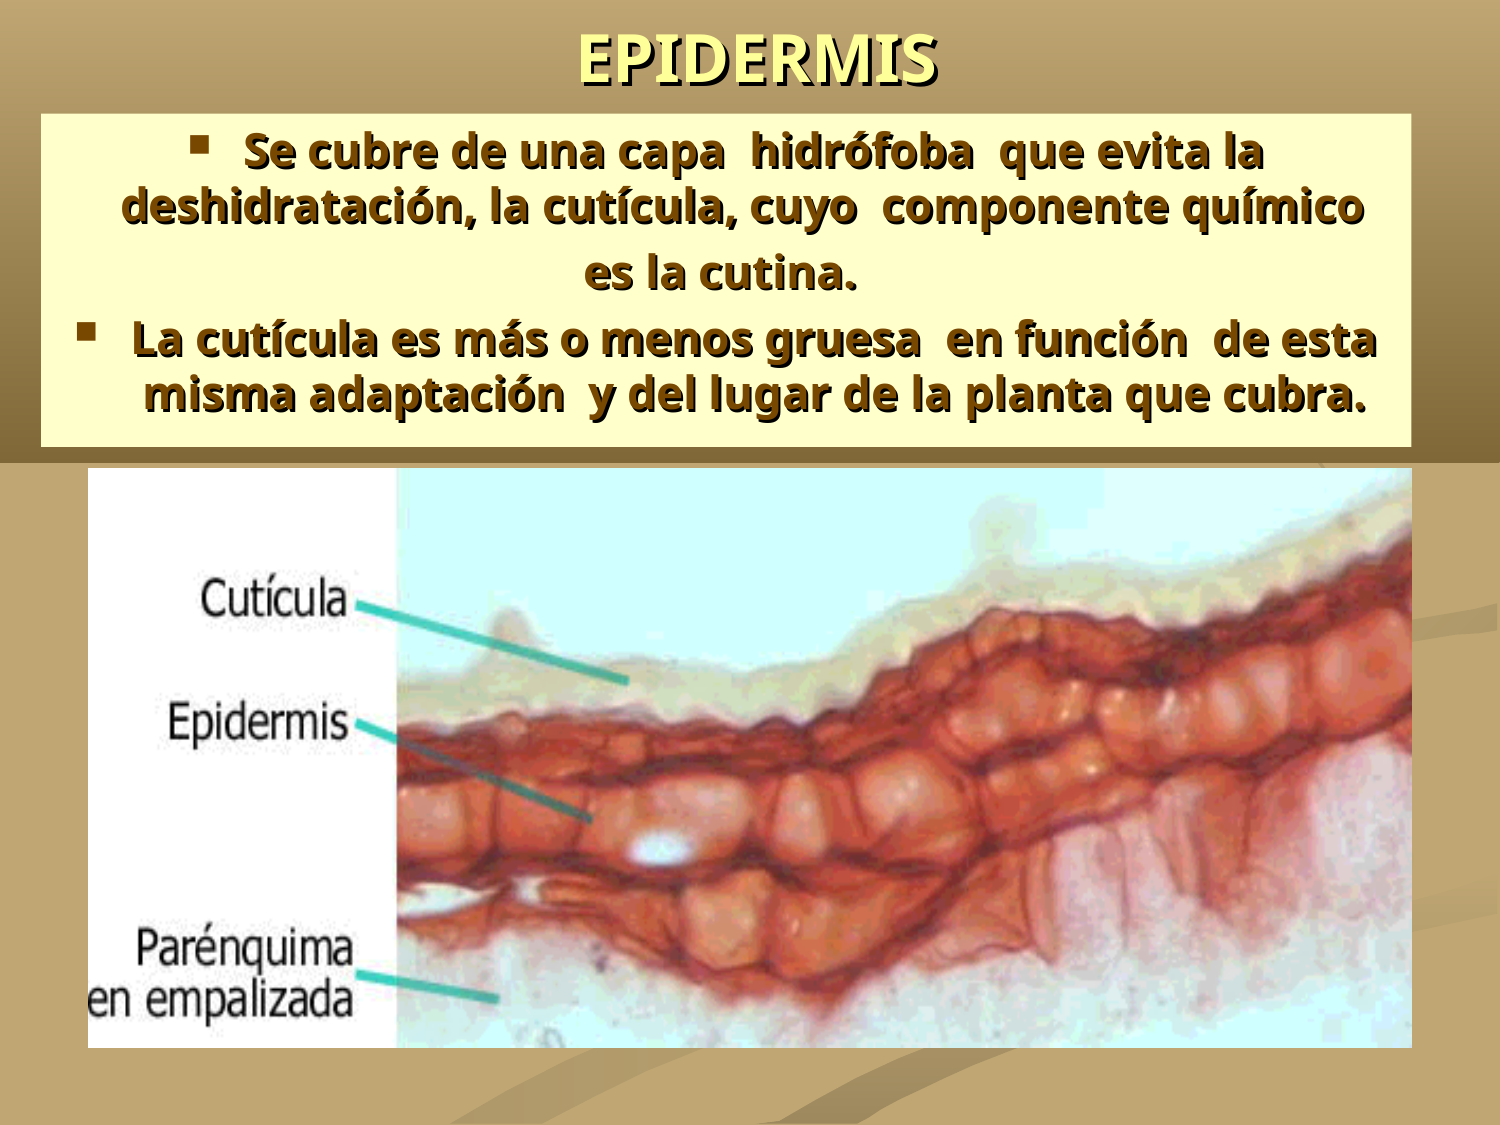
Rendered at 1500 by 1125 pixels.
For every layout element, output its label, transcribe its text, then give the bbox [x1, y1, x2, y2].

title EPIDERMIS [275, 0, 1238, 113]
text_box [88, 468, 1412, 1048]
list Se cubre de una capa hidrófoba que evita la deshidratación, la cutícula, cuyo componente químico es la cutina. La cutícula es más o menos gruesa en función de esta misma adaptación y del lugar de la planta que cubra. [41, 113, 1412, 447]
